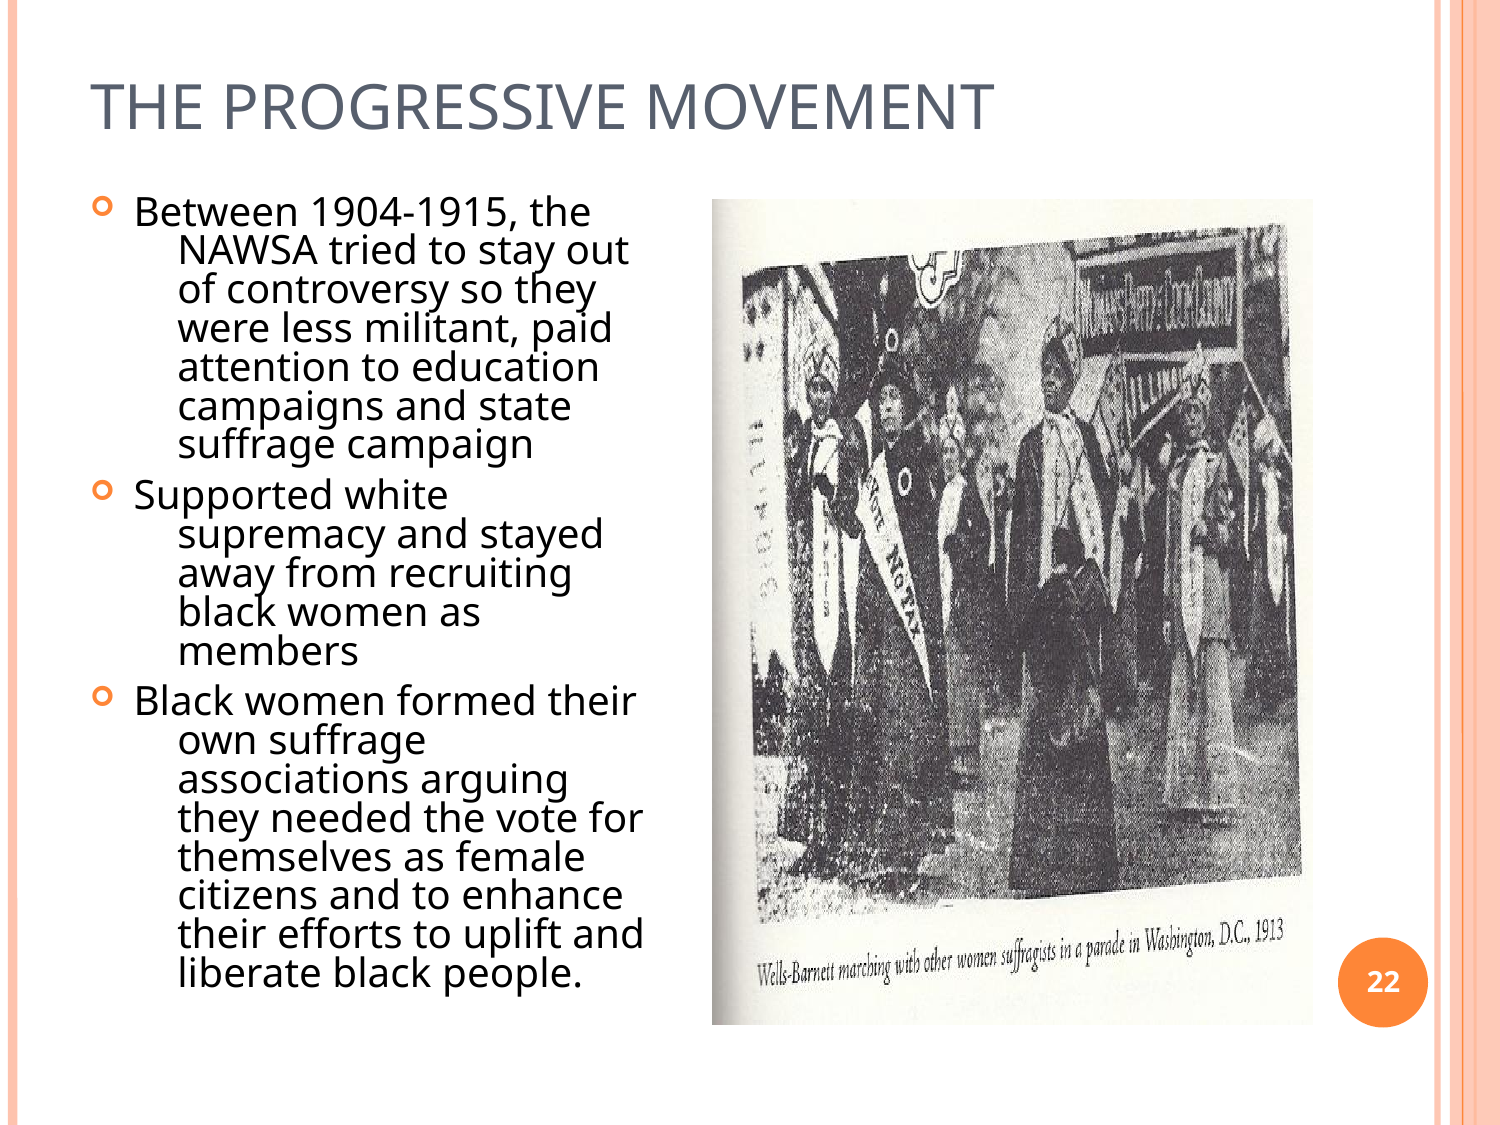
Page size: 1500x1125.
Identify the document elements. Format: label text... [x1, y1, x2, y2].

text_box 22 [1333, 940, 1434, 1027]
picture [712, 200, 1313, 1026]
title The Progressive Movement [75, 45, 1300, 150]
list Between 1904-1915, the NAWSA tried to stay out of controversy so they were less militant, paid attention to education campaigns and state suffrage campaign Supported white supremacy and stayed away from recruiting black women as members Black women formed their own suffrage associations arguing they needed the vote for themselves as female citizens and to enhance their efforts to uplift and liberate black people. [75, 187, 676, 1013]
